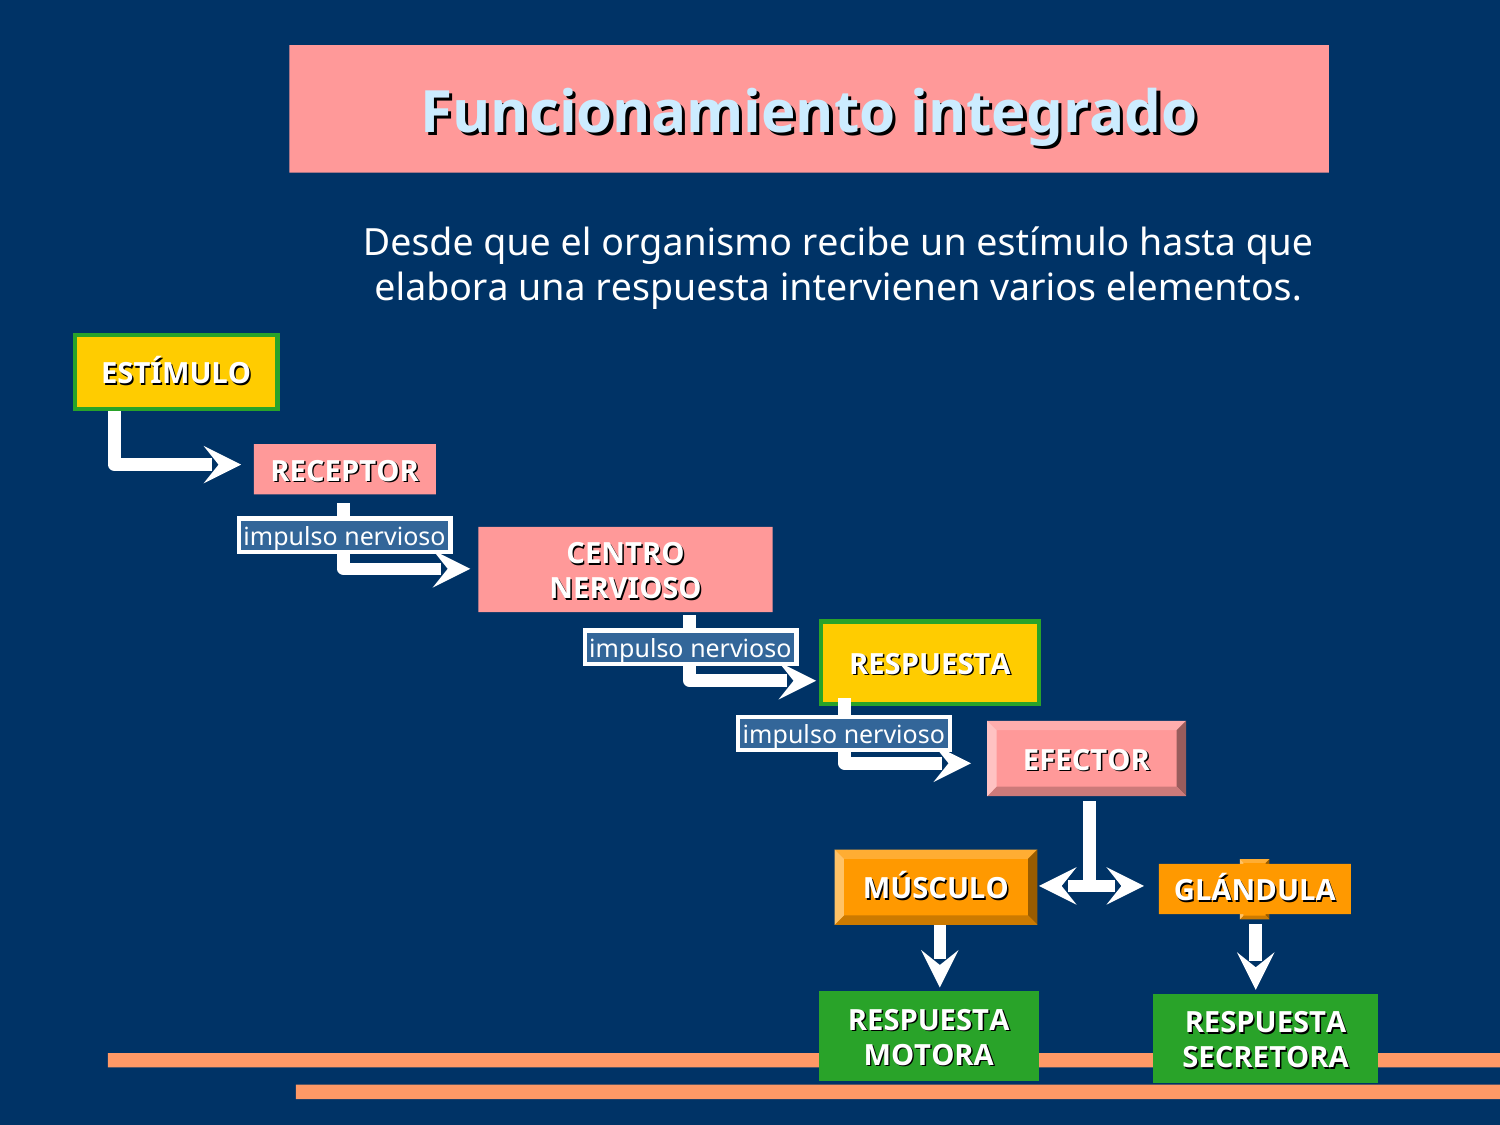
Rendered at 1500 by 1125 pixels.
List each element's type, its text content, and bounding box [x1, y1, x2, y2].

text_box RESPUESTA SECRETORA [1155, 995, 1377, 1082]
text_box MÚSCULO [845, 861, 1027, 913]
text_box EFECTOR [998, 733, 1175, 784]
text_box Funcionamiento integrado [289, 45, 1329, 173]
text_box RECEPTOR [253, 444, 436, 495]
text_box GLÁNDULA [1158, 863, 1351, 915]
text_box CENTRO NERVIOSO [478, 526, 773, 613]
text_box impulso nervioso [584, 630, 797, 665]
text_box RESPUESTA MOTORA [820, 993, 1037, 1079]
text_box impulso nervioso [738, 716, 951, 751]
text_box RESPUESTA [820, 621, 1040, 704]
text_box [836, 849, 1038, 925]
text_box [988, 720, 1187, 797]
text_box Desde que el organismo recibe un estímulo hasta que elabora una respuesta intervienen varios elementos. [289, 210, 1388, 316]
text_box ESTÍMULO [74, 335, 278, 409]
text_box impulso nervioso [238, 518, 451, 553]
text_box [1241, 915, 1270, 920]
